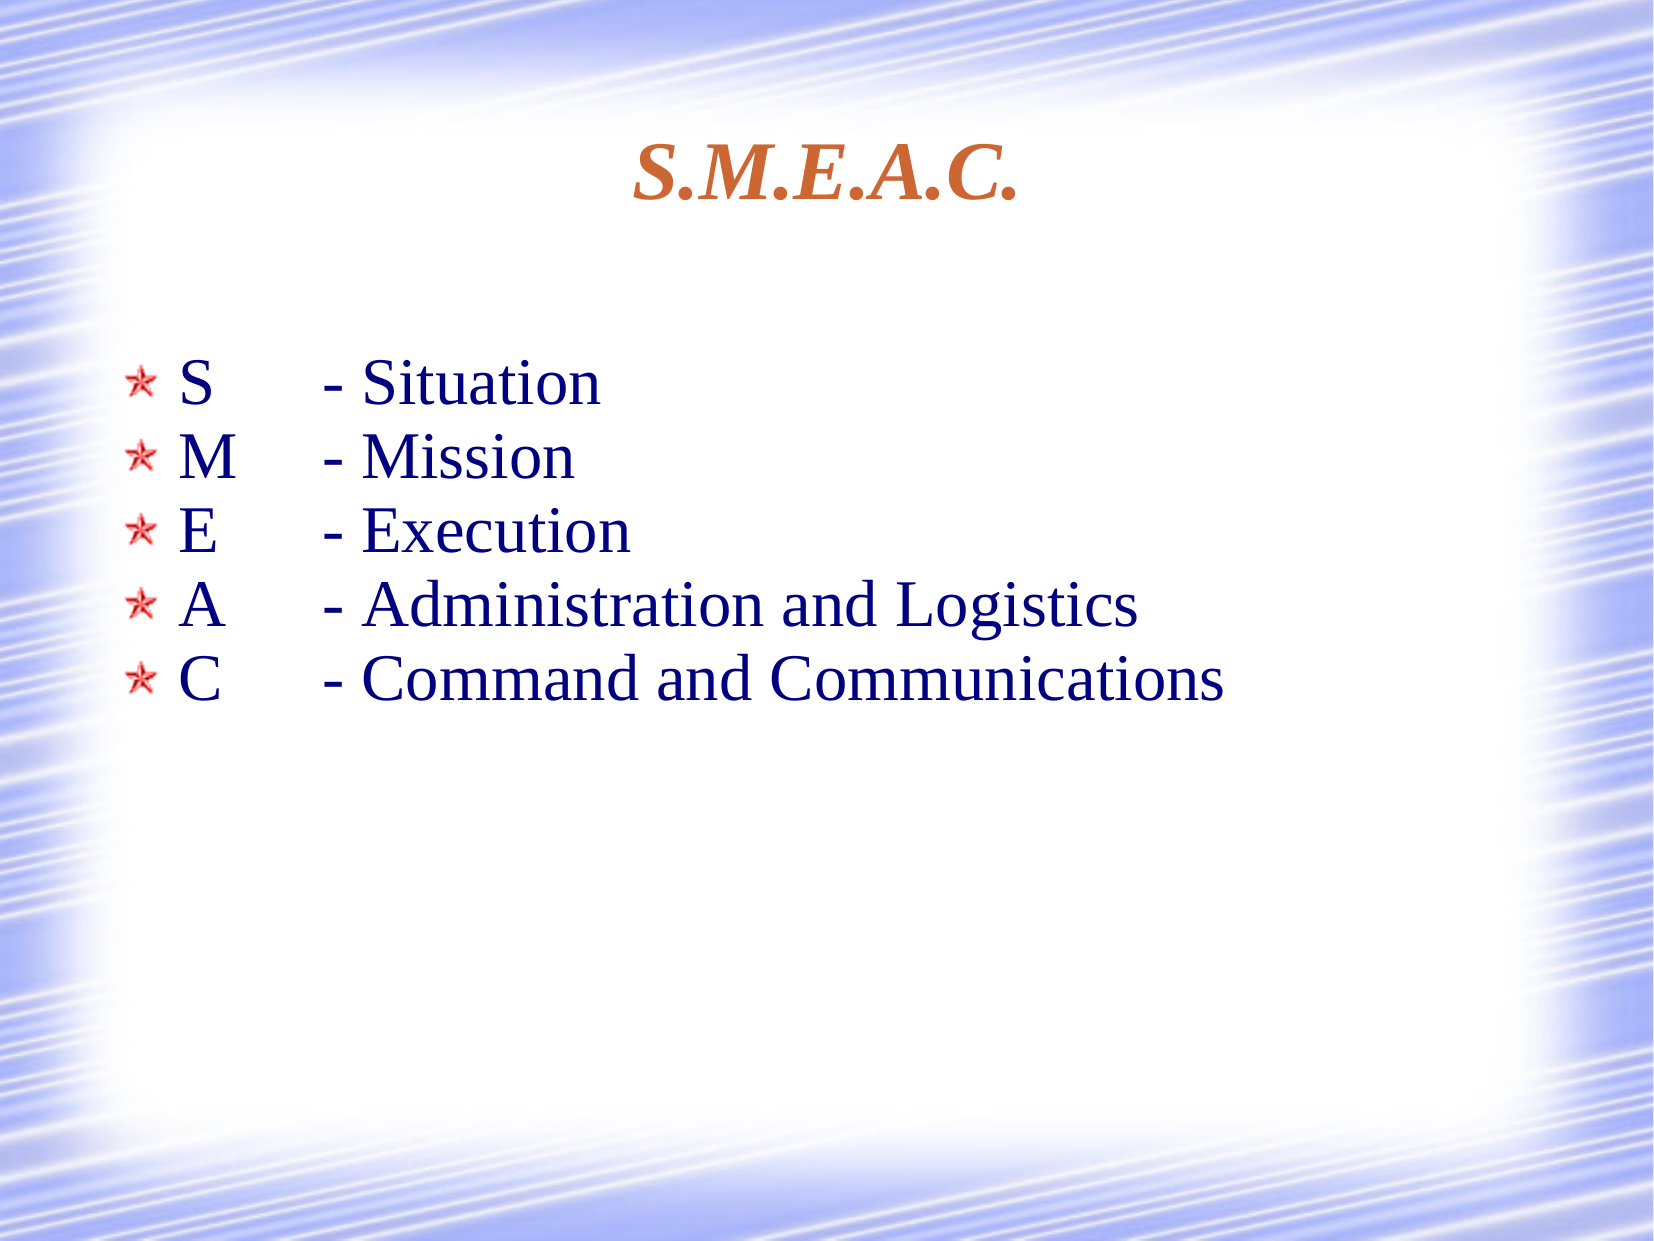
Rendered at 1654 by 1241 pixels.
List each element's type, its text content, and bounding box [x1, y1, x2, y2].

title S.M.E.A.C. [121, 67, 1534, 275]
picture [0, 0, 1654, 1241]
list S - Situation M - Mission E - Execution A - Administration and Logistics C - Command and Communications [121, 344, 1534, 1065]
